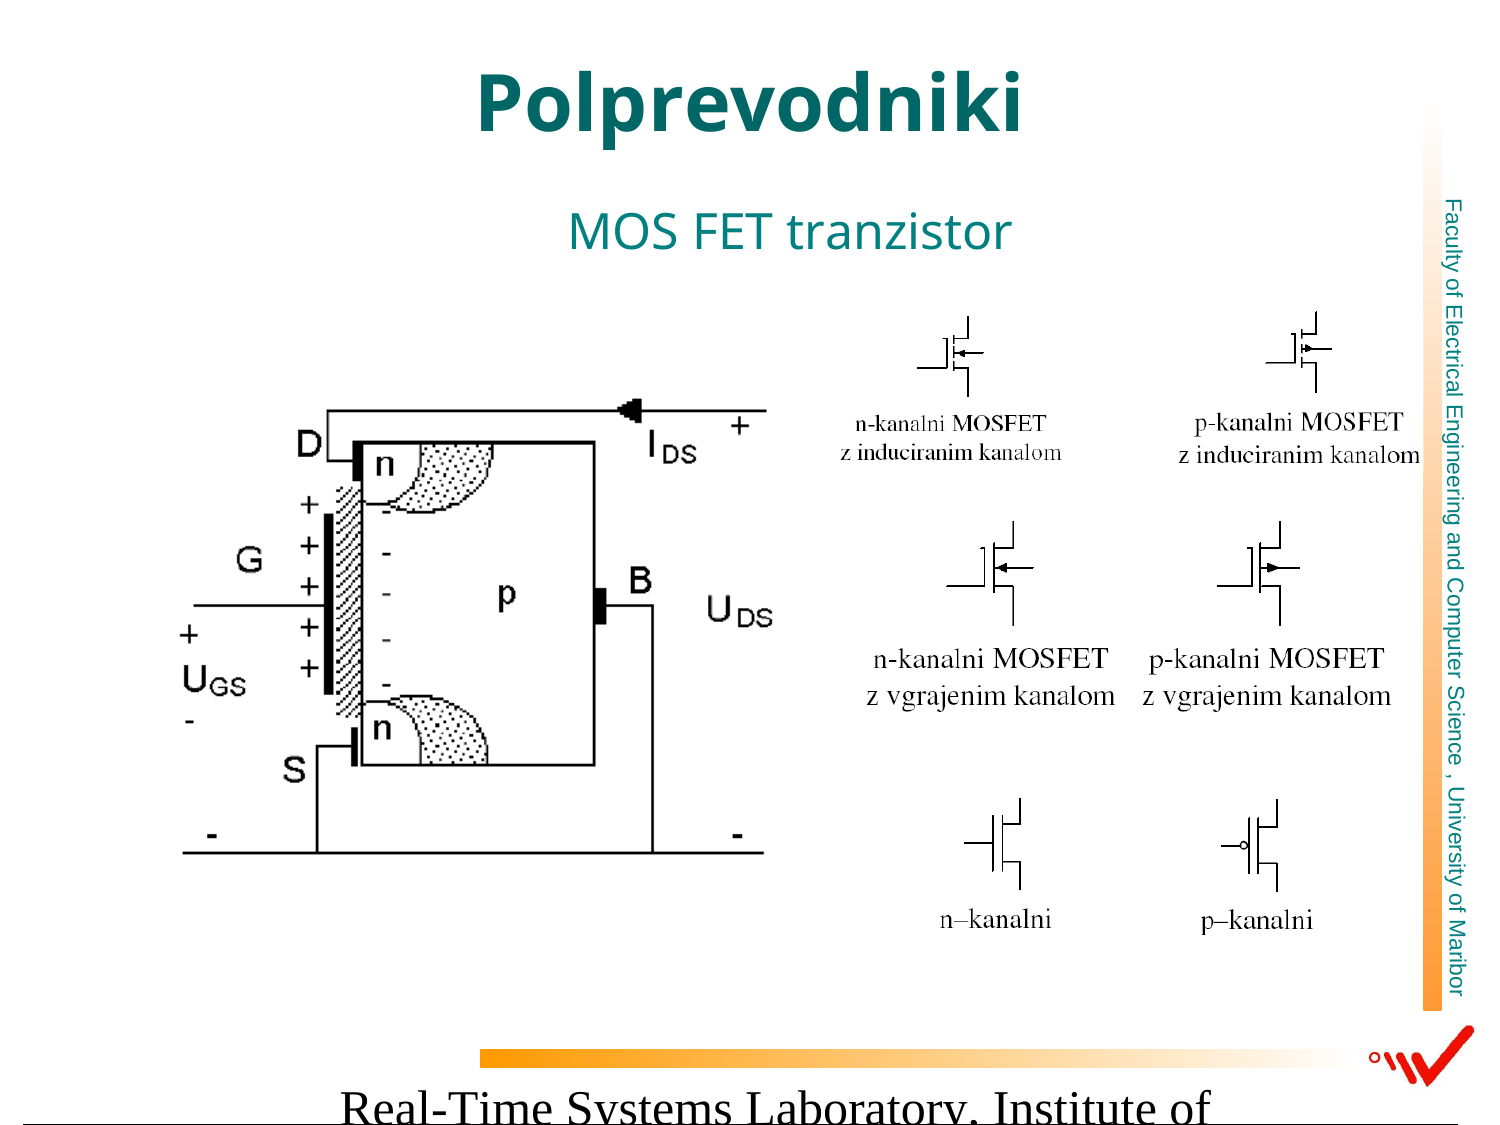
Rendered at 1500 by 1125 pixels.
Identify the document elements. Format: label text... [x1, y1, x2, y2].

picture [848, 516, 1394, 714]
picture [153, 384, 778, 862]
picture [826, 308, 1424, 473]
title Polprevodniki [75, 45, 1426, 233]
text_box MOS FET tranzistor [552, 192, 1029, 268]
picture [928, 789, 1315, 935]
